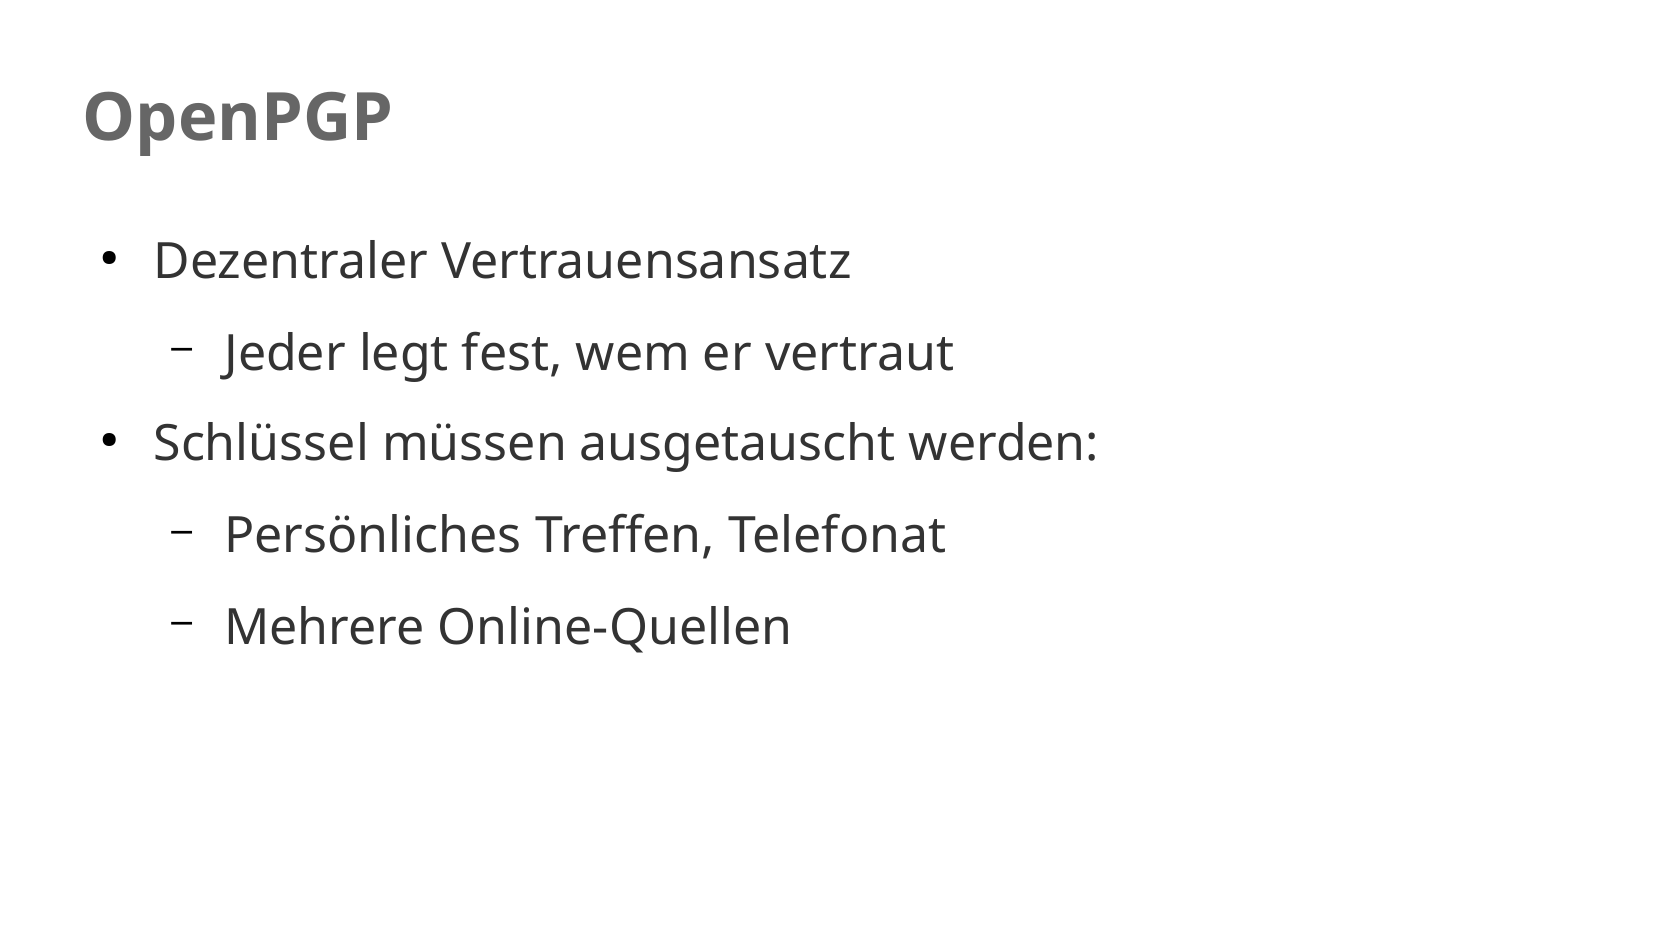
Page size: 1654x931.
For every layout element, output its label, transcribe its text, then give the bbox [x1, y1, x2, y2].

title OpenPGP [82, 37, 1571, 193]
list Dezentraler Vertrauensansatz Jeder legt fest, wem er vertraut Schlüssel müssen ausgetauscht werden: Persönliches Treffen, Telefonat Mehrere Online-Quellen [82, 225, 1126, 758]
